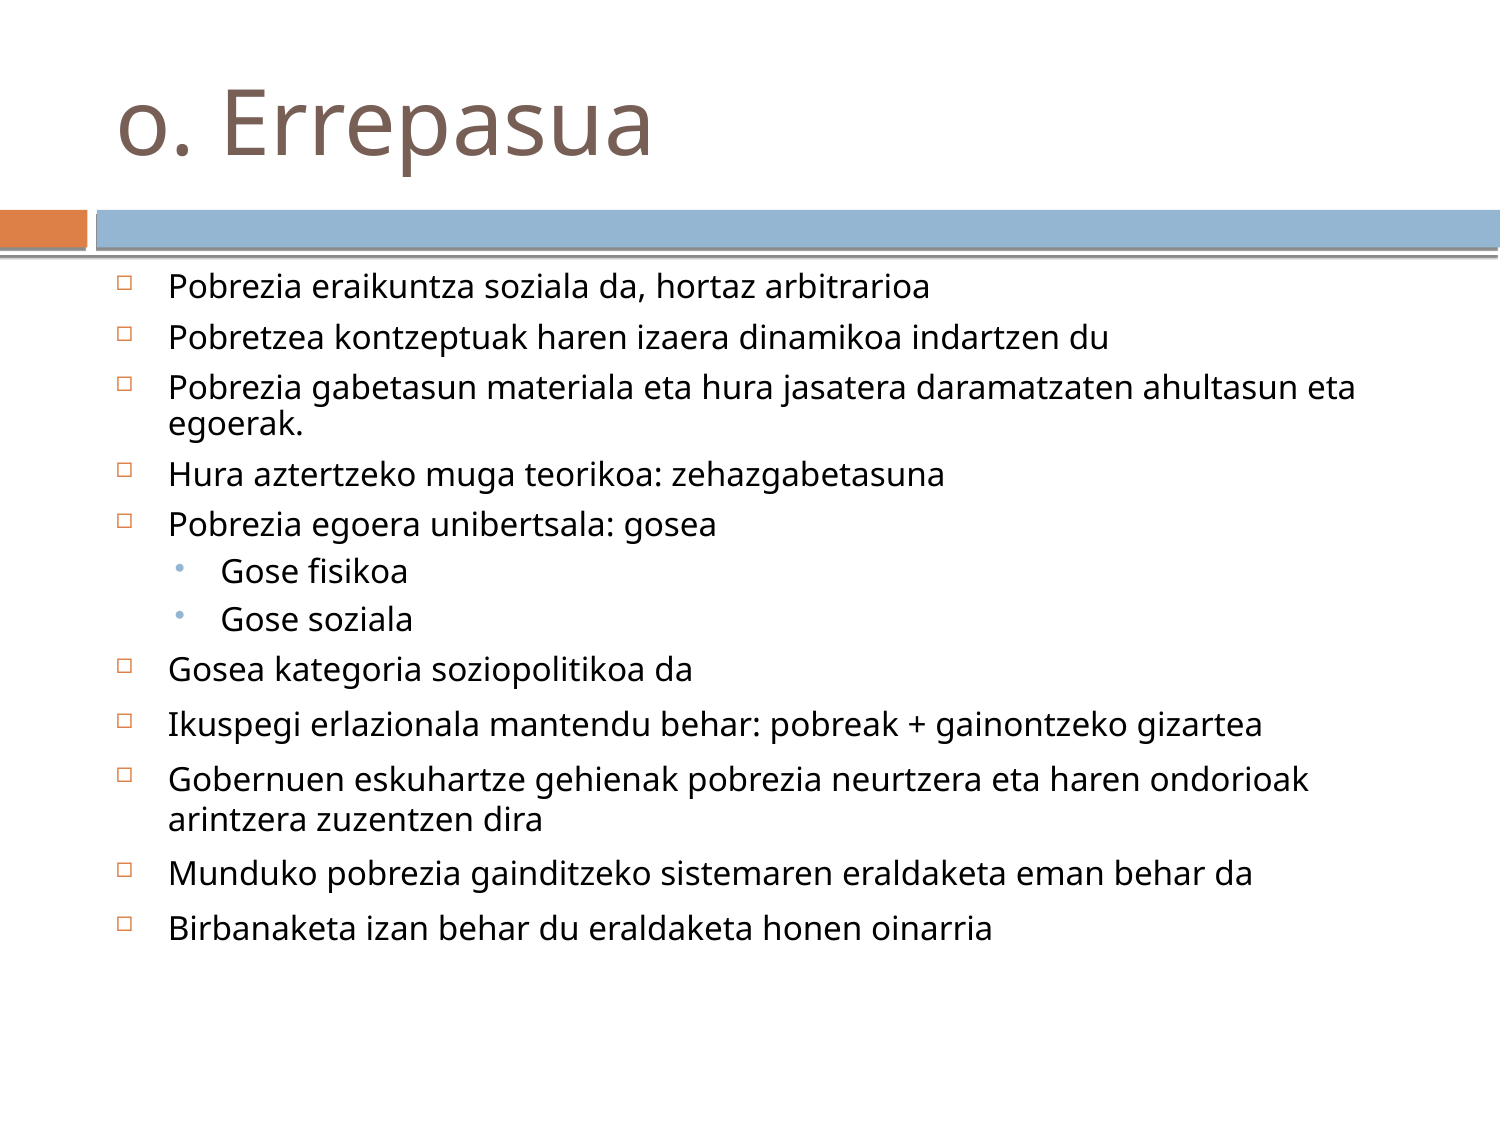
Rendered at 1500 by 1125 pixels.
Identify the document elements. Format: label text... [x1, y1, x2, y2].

title o. Errepasua [100, 37, 1438, 200]
list Pobrezia eraikuntza soziala da, hortaz arbitrarioa Pobretzea kontzeptuak haren izaera dinamikoa indartzen du Pobrezia gabetasun materiala eta hura jasatera daramatzaten ahultasun eta egoerak. Hura aztertzeko muga teorikoa: zehazgabetasuna Pobrezia egoera unibertsala: gosea Gose fisikoa Gose soziala Gosea kategoria soziopolitikoa da Ikuspegi erlazionala mantendu behar: pobreak + gainontzeko gizartea Gobernuen eskuhartze gehienak pobrezia neurtzera eta haren ondorioak arintzera zuzentzen dira Munduko pobrezia gainditzeko sistemaren eraldaketa eman behar da Birbanaketa izan behar du eraldaketa honen oinarria [100, 262, 1438, 1000]
